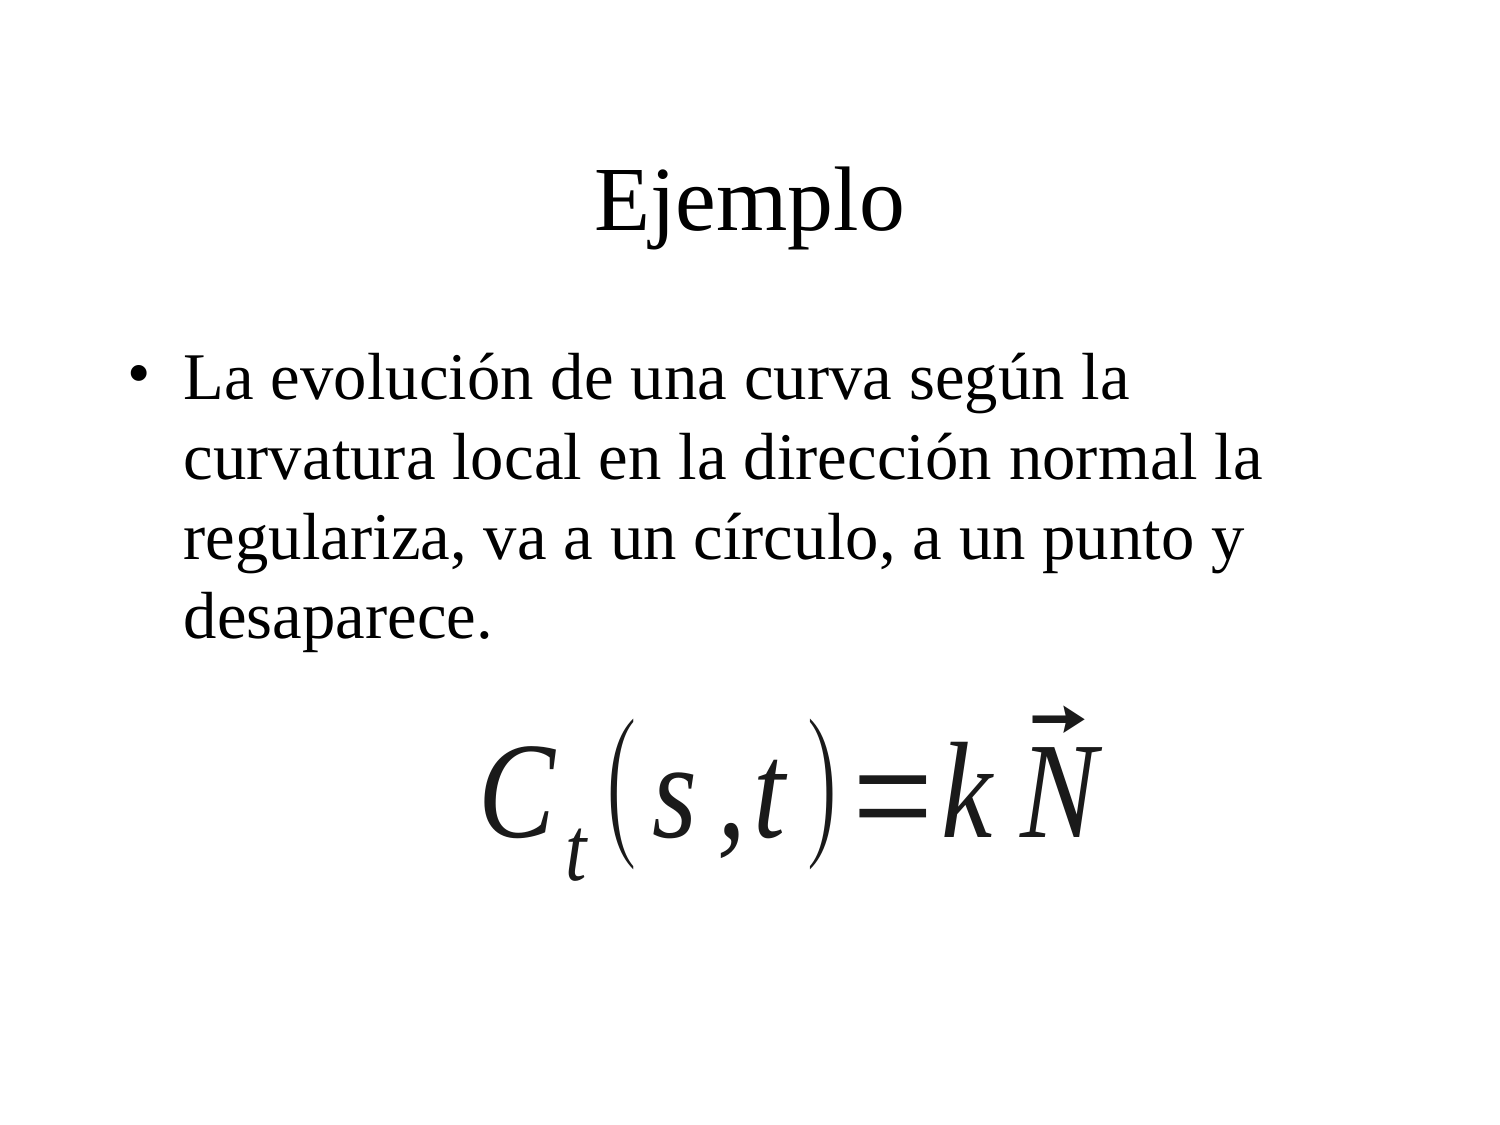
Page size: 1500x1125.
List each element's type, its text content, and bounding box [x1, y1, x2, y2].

text_box La evolución de una curva según la curvatura local en la dirección normal la regulariza, va a un círculo, a un punto y desaparece. [112, 324, 1388, 1001]
text_box Ejemplo [112, 99, 1388, 288]
chart [450, 699, 1151, 898]
